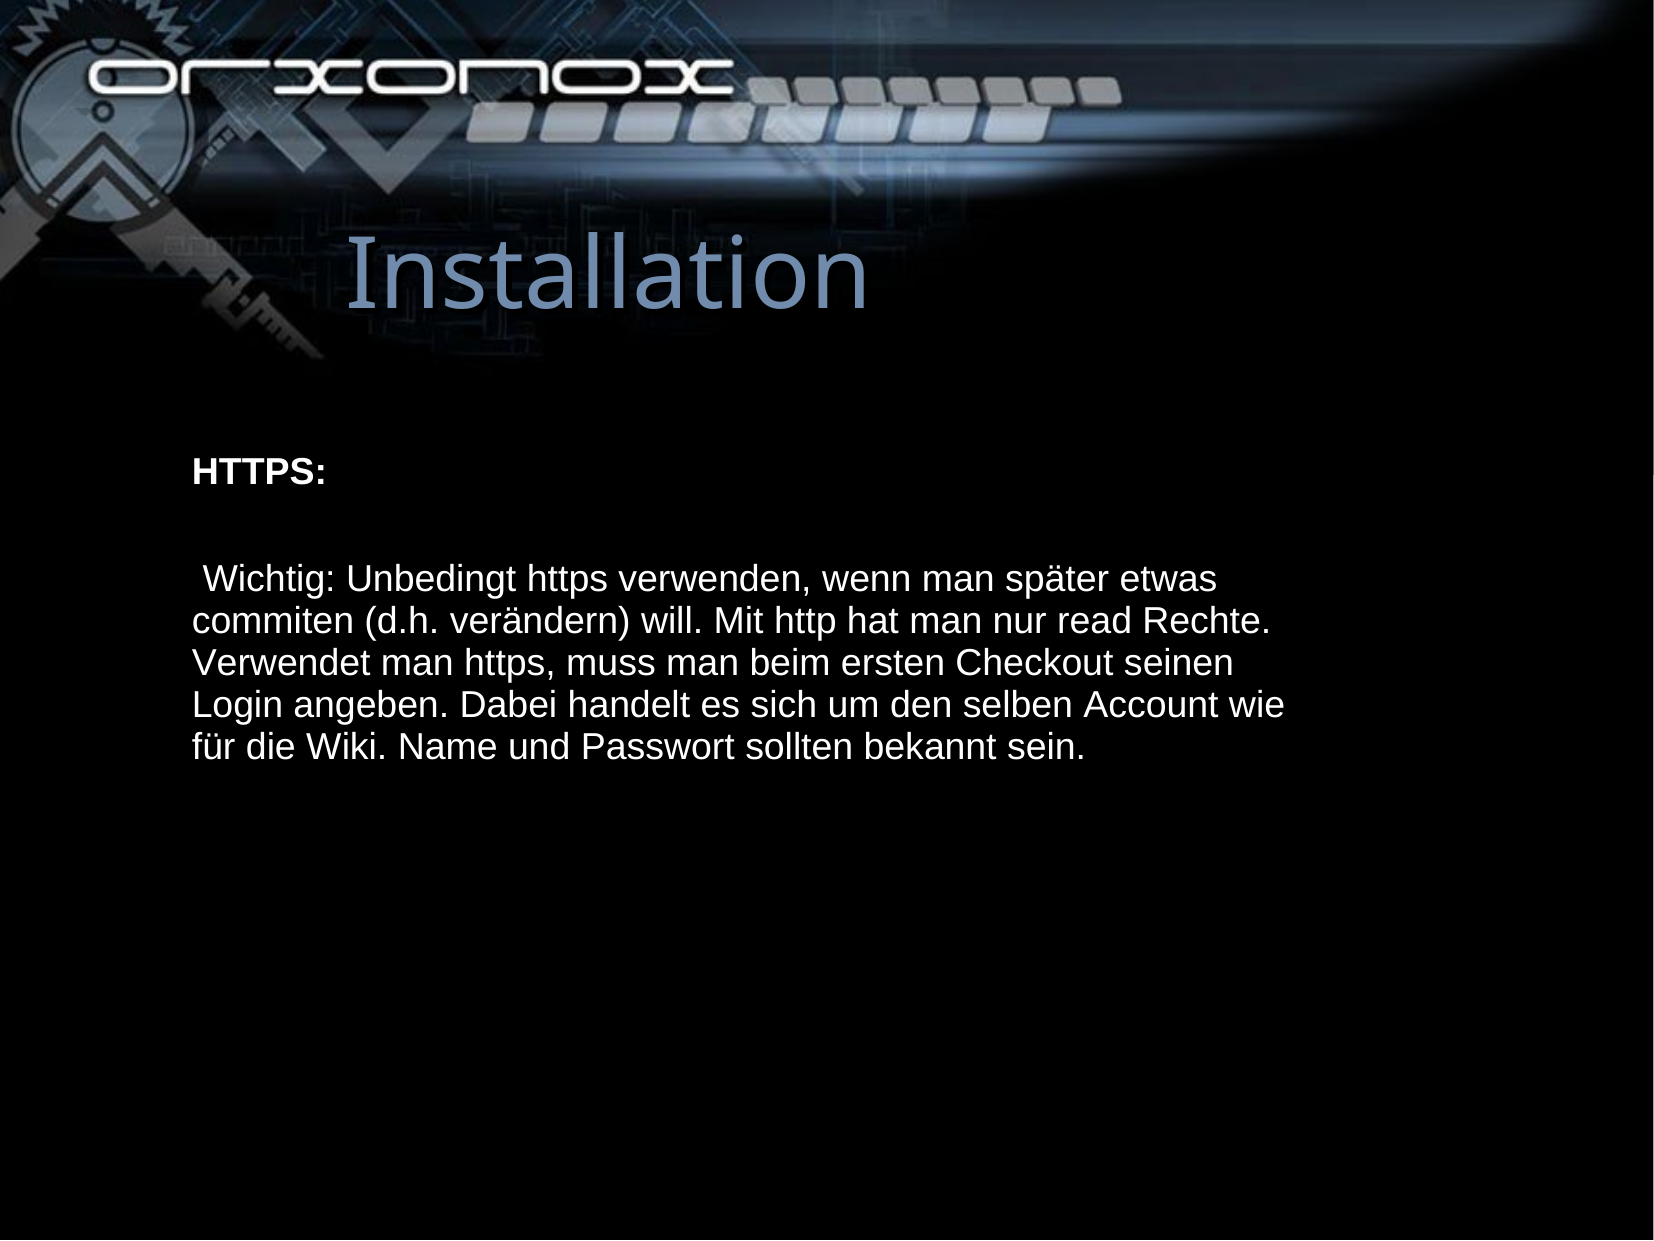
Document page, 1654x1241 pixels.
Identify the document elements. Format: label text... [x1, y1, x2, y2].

text_box HTTPS: Wichtig: Unbedingt https verwenden, wenn man später etwas commiten (d.h. verändern) will. Mit http hat man nur read Rechte. Verwendet man https, muss man beim ersten Checkout seinen Login angeben. Dabei handelt es sich um den selben Account wie für die Wiki. Name und Passwort sollten bekannt sein. [177, 442, 1329, 837]
text_box Installation [330, 194, 1306, 344]
picture [0, 0, 1654, 475]
